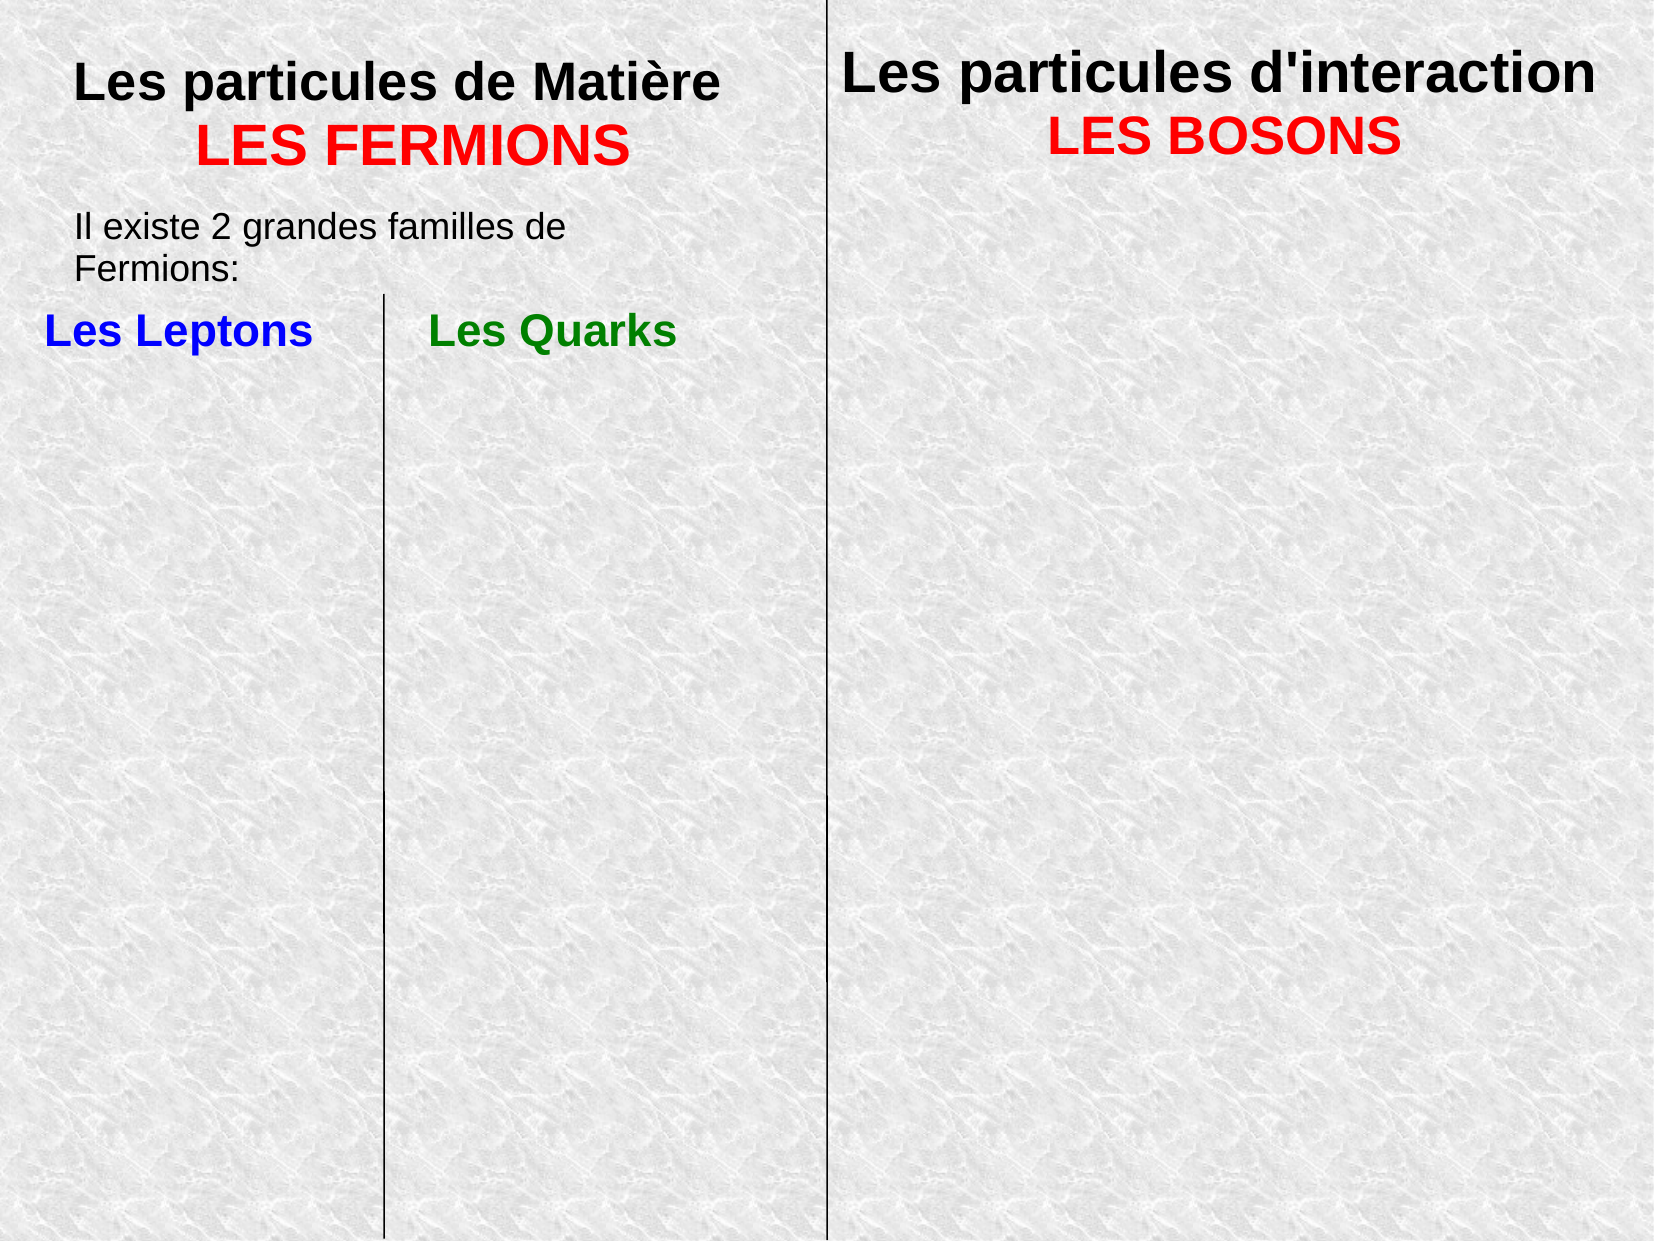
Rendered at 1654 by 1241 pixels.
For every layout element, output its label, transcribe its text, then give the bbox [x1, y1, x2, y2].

picture [0, 0, 826, 1241]
text_box Il existe 2 grandes familles de Fermions: [59, 196, 739, 296]
picture [828, 0, 1654, 1241]
text_box Les particules de Matière LES FERMIONS [59, 41, 768, 185]
text_box Les Leptons [29, 295, 355, 363]
text_box Les particules d'interaction LES BOSONS [826, 29, 1625, 173]
text_box Les Quarks [413, 295, 798, 363]
